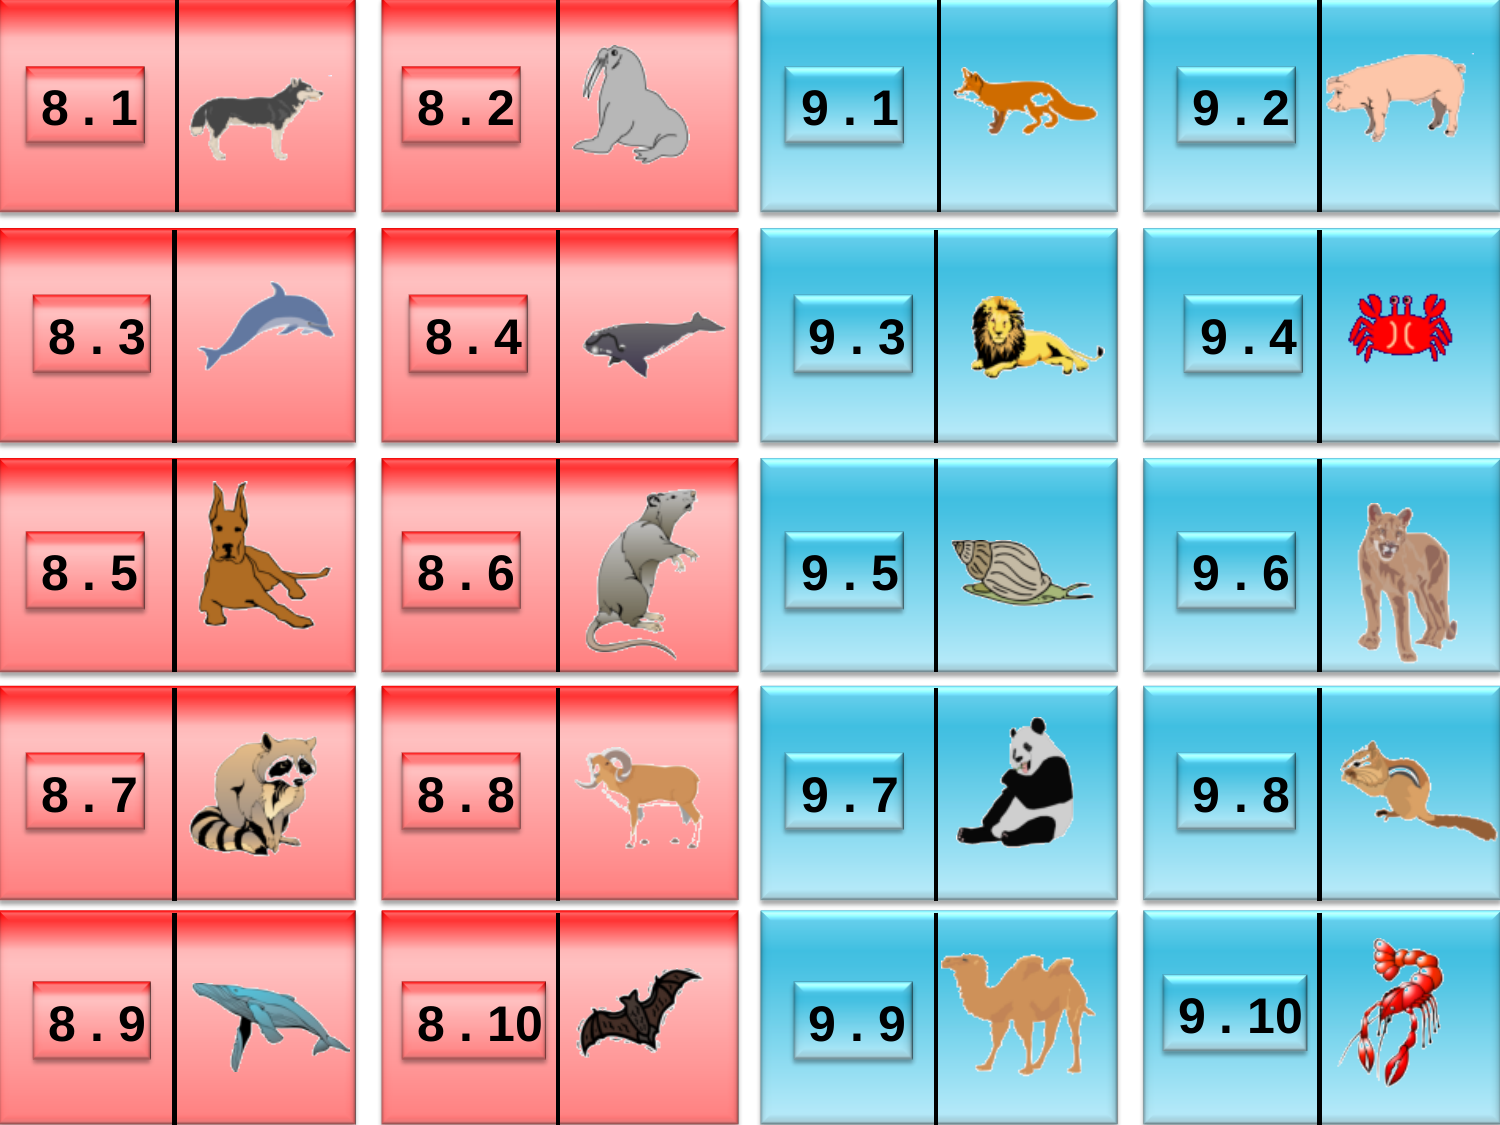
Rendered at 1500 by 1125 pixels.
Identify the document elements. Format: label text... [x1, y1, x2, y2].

picture [373, 0, 747, 1125]
text_box 8 . 2 [403, 67, 531, 144]
text_box 8 . 7 [26, 754, 154, 830]
text_box 9 . 7 [787, 754, 915, 830]
text_box 9 . 8 [1178, 754, 1306, 830]
text_box 8 . 8 [403, 754, 531, 830]
text_box 9 . 3 [794, 296, 922, 373]
text_box 9 . 2 [1178, 67, 1306, 144]
text_box 8 . 3 [33, 296, 162, 373]
text_box 8 . 5 [26, 533, 154, 609]
text_box 8 . 4 [410, 296, 538, 373]
text_box 9 . 10 [1163, 976, 1319, 1052]
picture [752, 0, 1126, 1125]
text_box 9 . 6 [1178, 533, 1306, 609]
text_box 9 . 4 [1185, 296, 1313, 373]
text_box 9 . 5 [787, 533, 915, 609]
picture [1135, 0, 1500, 1125]
text_box 8 . 10 [403, 983, 559, 1059]
text_box 8 . 6 [403, 533, 531, 609]
text_box 8 . 1 [26, 67, 154, 144]
text_box 9 . 9 [794, 983, 922, 1059]
text_box 9 . 1 [787, 67, 915, 144]
text_box 8 . 9 [33, 983, 162, 1059]
picture [0, 0, 364, 1125]
